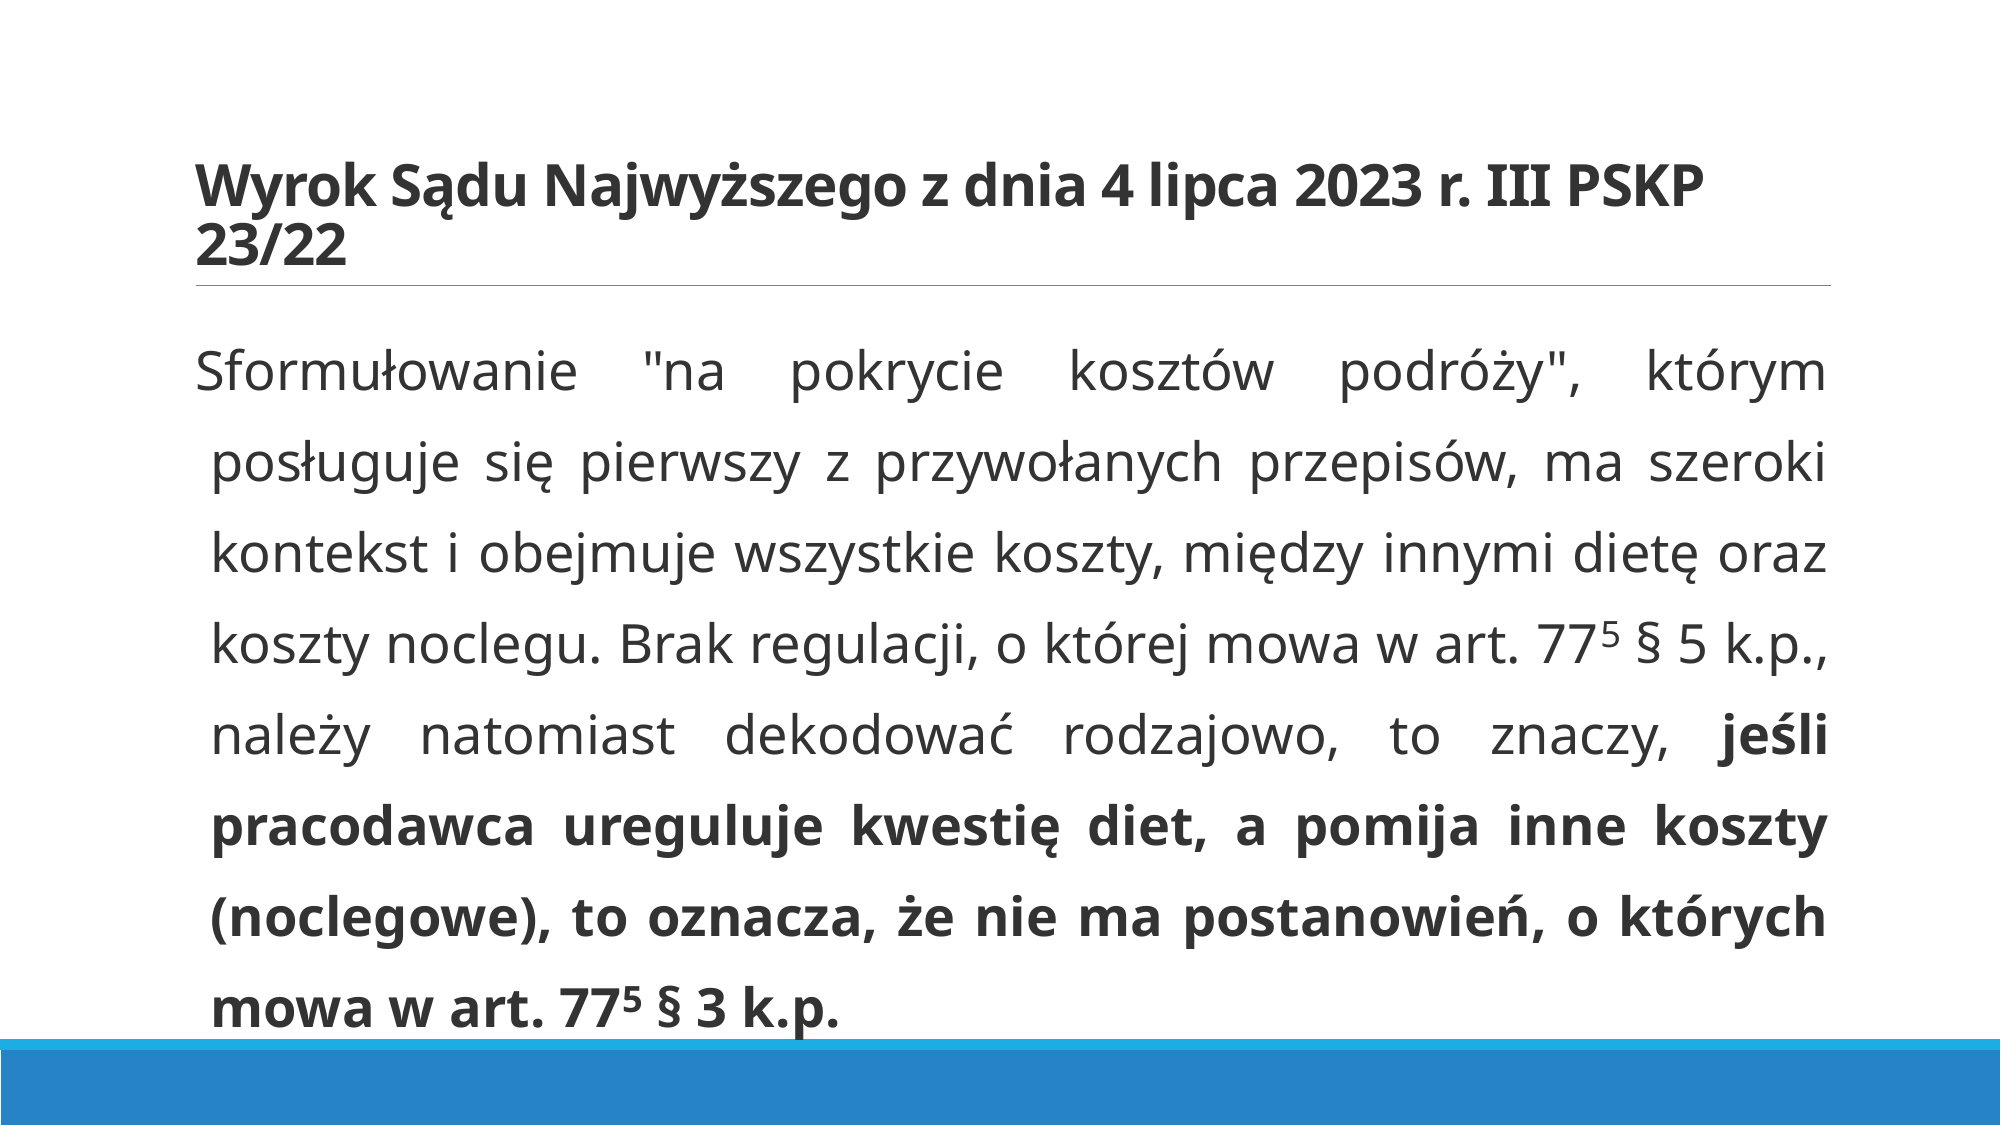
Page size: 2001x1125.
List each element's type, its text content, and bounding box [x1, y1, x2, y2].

list Sformułowanie "na pokrycie kosztów podróży", którym posługuje się pierwszy z przywołanych przepisów, ma szeroki kontekst i obejmuje wszystkie koszty, między innymi dietę oraz koszty noclegu. Brak regulacji, o której mowa w art. 775 § 5 k.p., należy natomiast dekodować rodzajowo, to znaczy, jeśli pracodawca ureguluje kwestię diet, a pomija inne koszty (noclegowe), to oznacza, że nie ma postanowień, o których mowa w art. 775 § 3 k.p. [180, 302, 1831, 1051]
title Wyrok Sądu Najwyższego z dnia 4 lipca 2023 r. III PSKP 23/22 [180, 47, 1831, 286]
